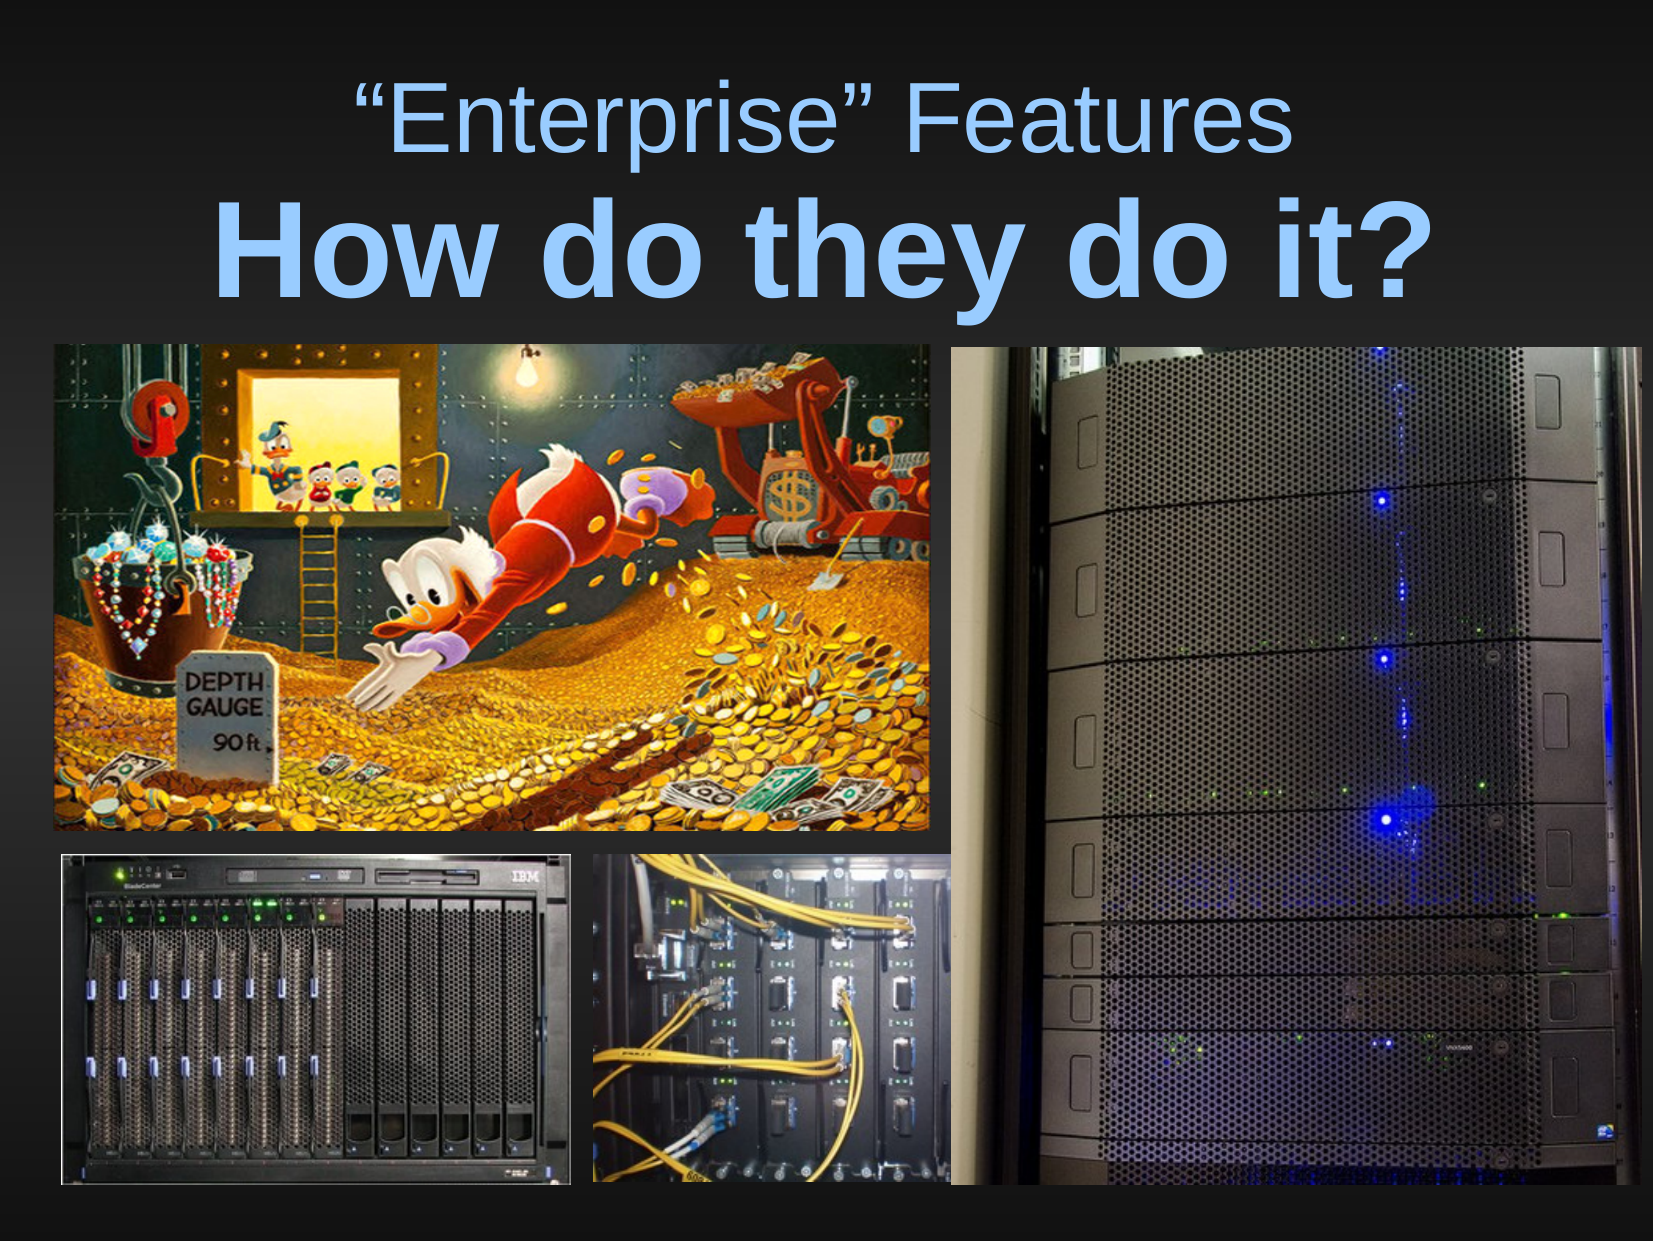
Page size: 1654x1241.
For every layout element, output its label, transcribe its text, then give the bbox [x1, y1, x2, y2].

picture [61, 854, 571, 1186]
picture [53, 344, 147, 832]
title “Enterprise” Features How do they do it? [0, 61, 1651, 328]
picture [593, 347, 1642, 1186]
list [147, 325, 1506, 1046]
